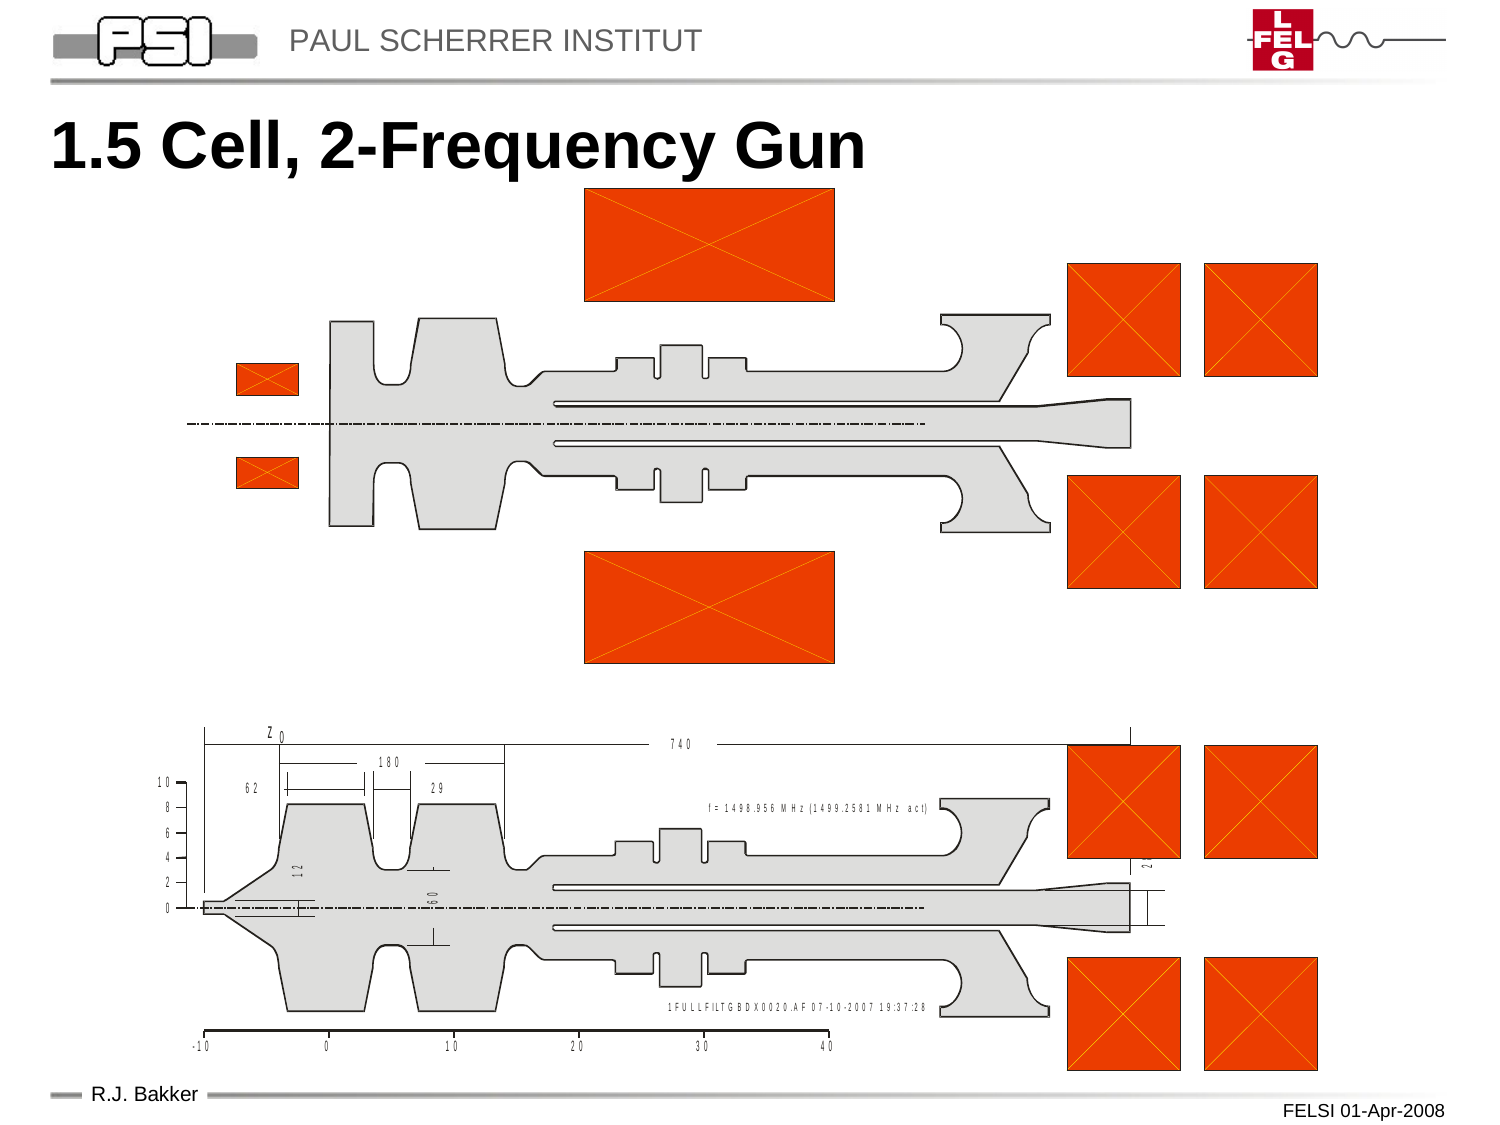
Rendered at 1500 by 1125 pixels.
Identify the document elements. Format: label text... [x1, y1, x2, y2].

picture [157, 186, 1320, 1073]
picture [50, 1092, 82, 1099]
picture [50, 78, 1447, 85]
picture [1246, 8, 1447, 72]
picture [52, 15, 260, 69]
picture [208, 1092, 1447, 1099]
title 1.5 Cell, 2-Frequency Gun [50, 108, 1450, 184]
